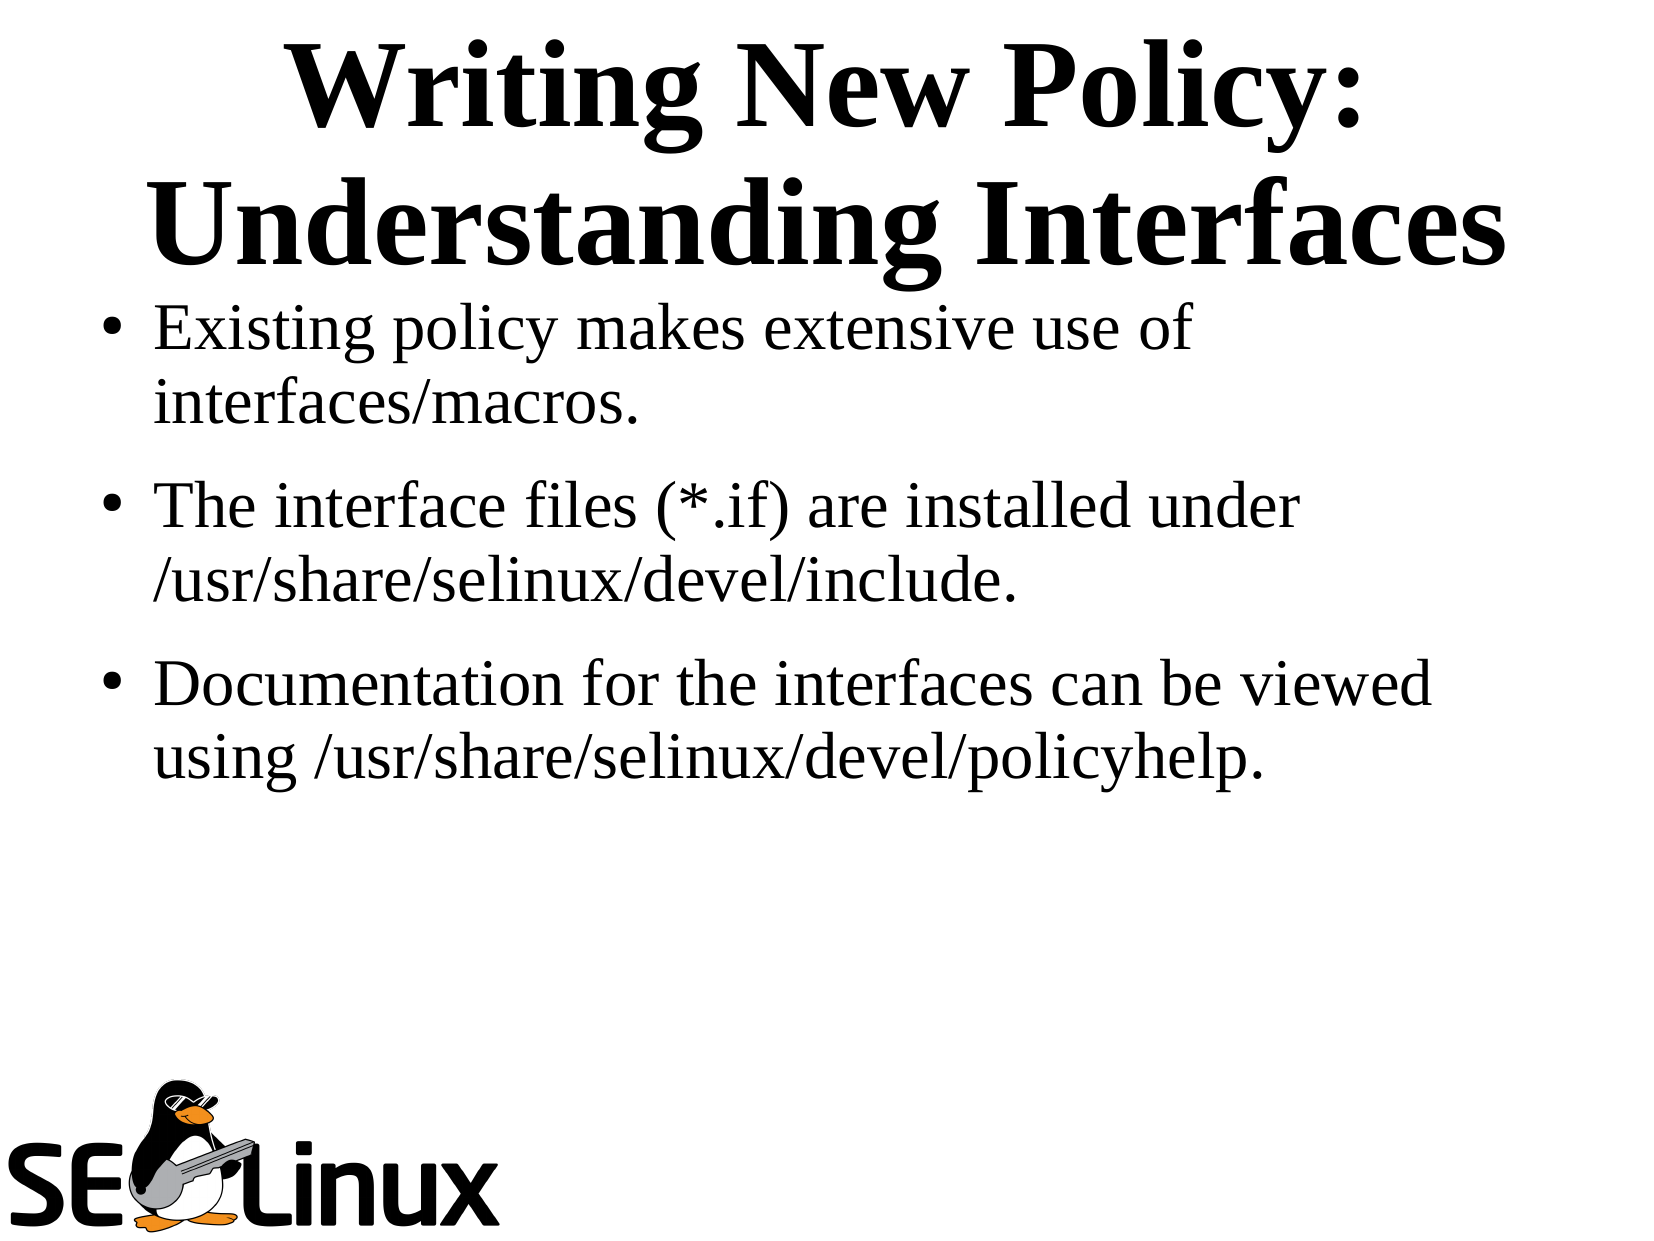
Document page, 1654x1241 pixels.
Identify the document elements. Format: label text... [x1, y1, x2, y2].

title Writing New Policy: Understanding Interfaces [82, 14, 1571, 290]
list Existing policy makes extensive use of interfaces/macros. The interface files (*.if) are installed under /usr/share/selinux/devel/include. Documentation for the interfaces can be viewed using /usr/share/selinux/devel/policyhelp. [82, 290, 1571, 1010]
picture [0, 919, 526, 1241]
